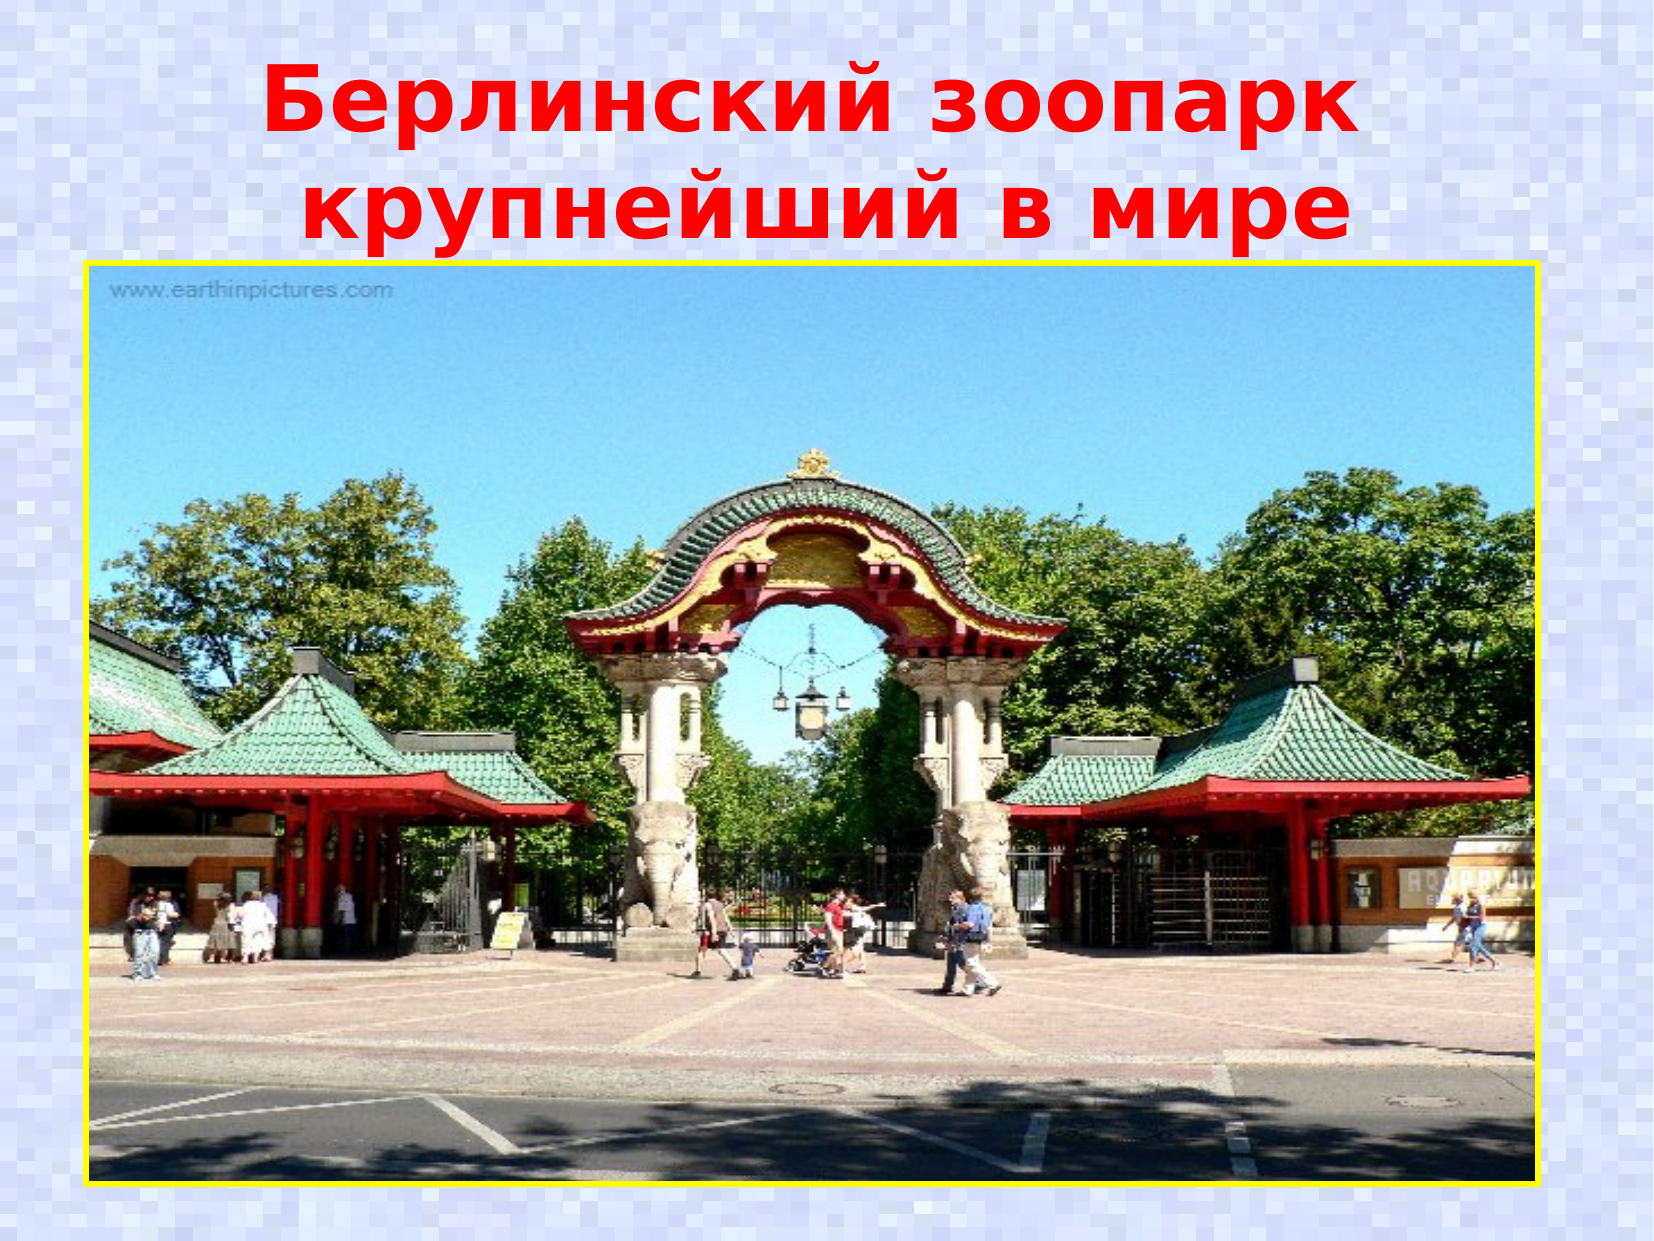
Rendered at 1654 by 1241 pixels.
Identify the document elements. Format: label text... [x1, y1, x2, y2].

picture [0, 0, 1654, 1241]
title Берлинский зоопарк крупнейший в мире [82, 45, 1571, 261]
